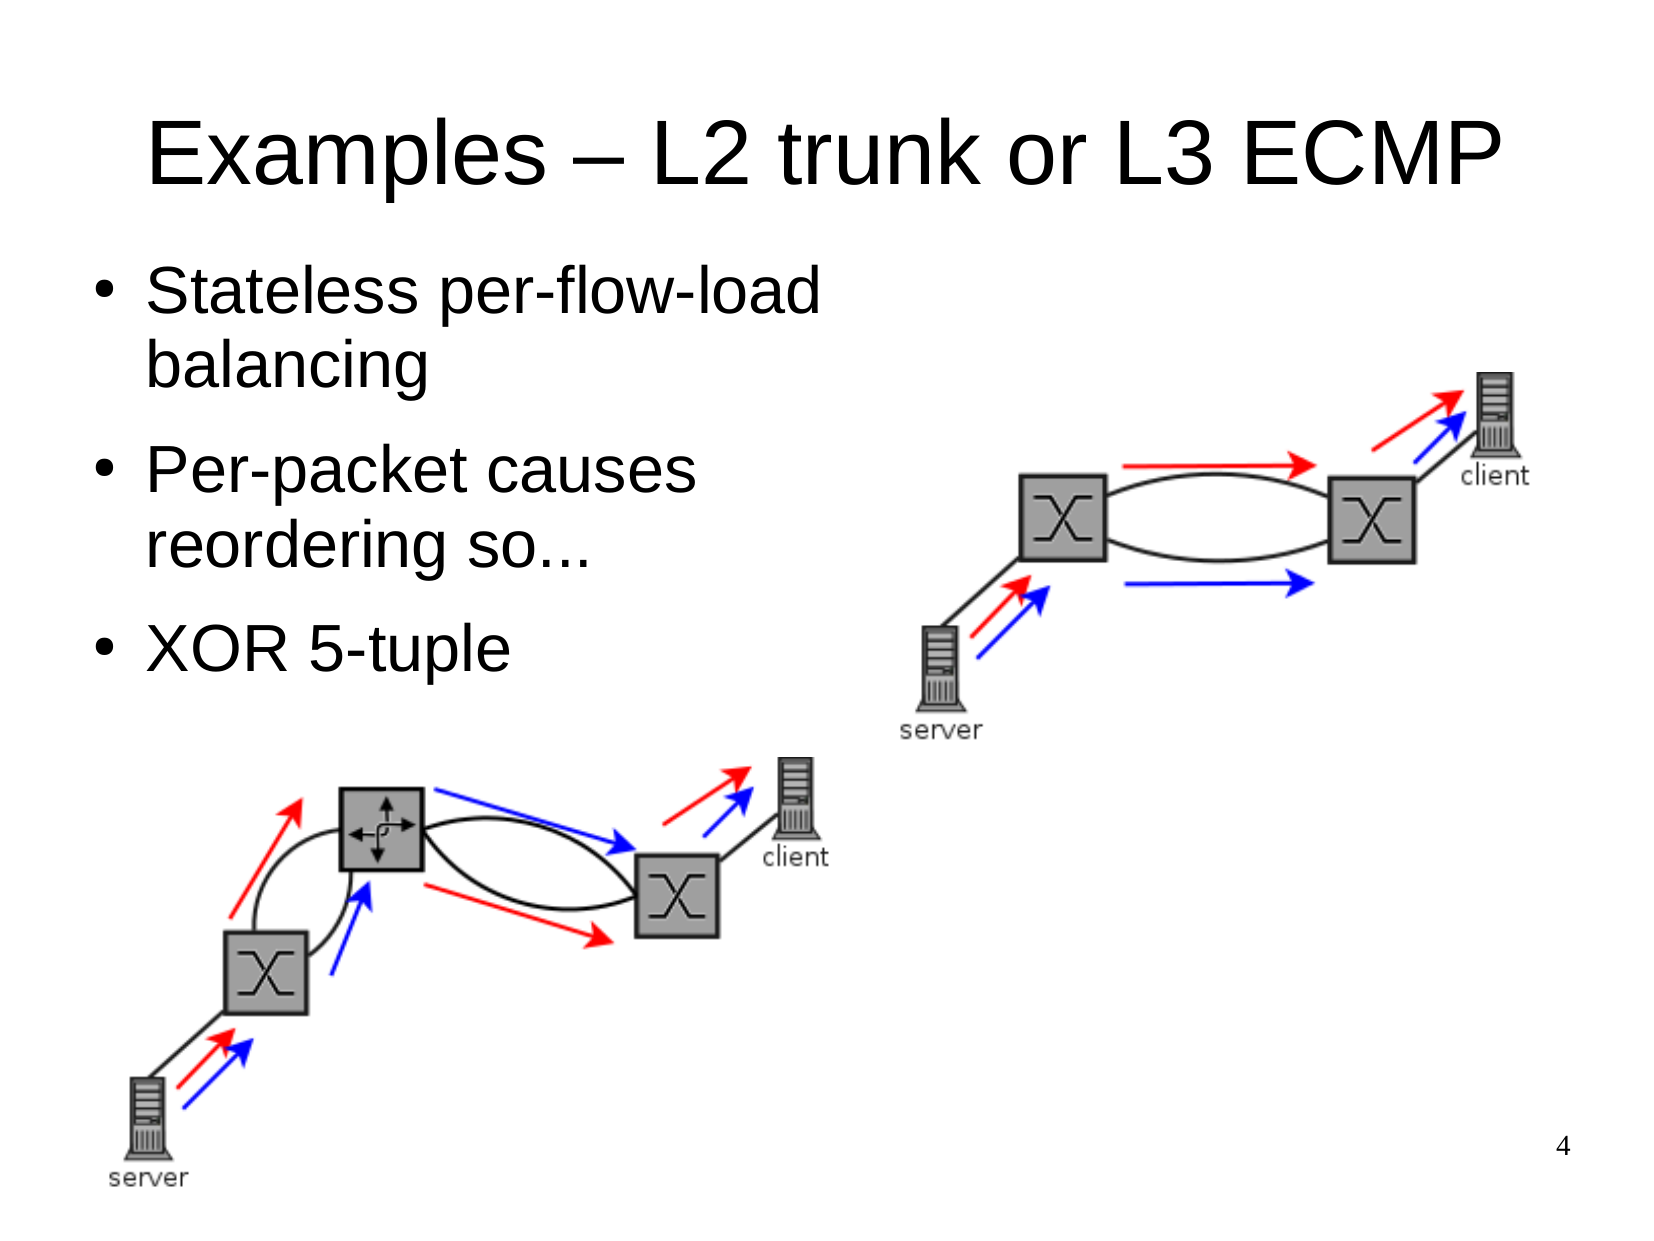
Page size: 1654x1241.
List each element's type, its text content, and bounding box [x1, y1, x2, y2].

picture [104, 757, 835, 1195]
title Examples – L2 trunk or L3 ECMP [82, 49, 1571, 257]
list Stateless per-flow-load balancing Per-packet causes reordering so... XOR 5-tuple [75, 252, 968, 751]
picture [895, 372, 1538, 751]
